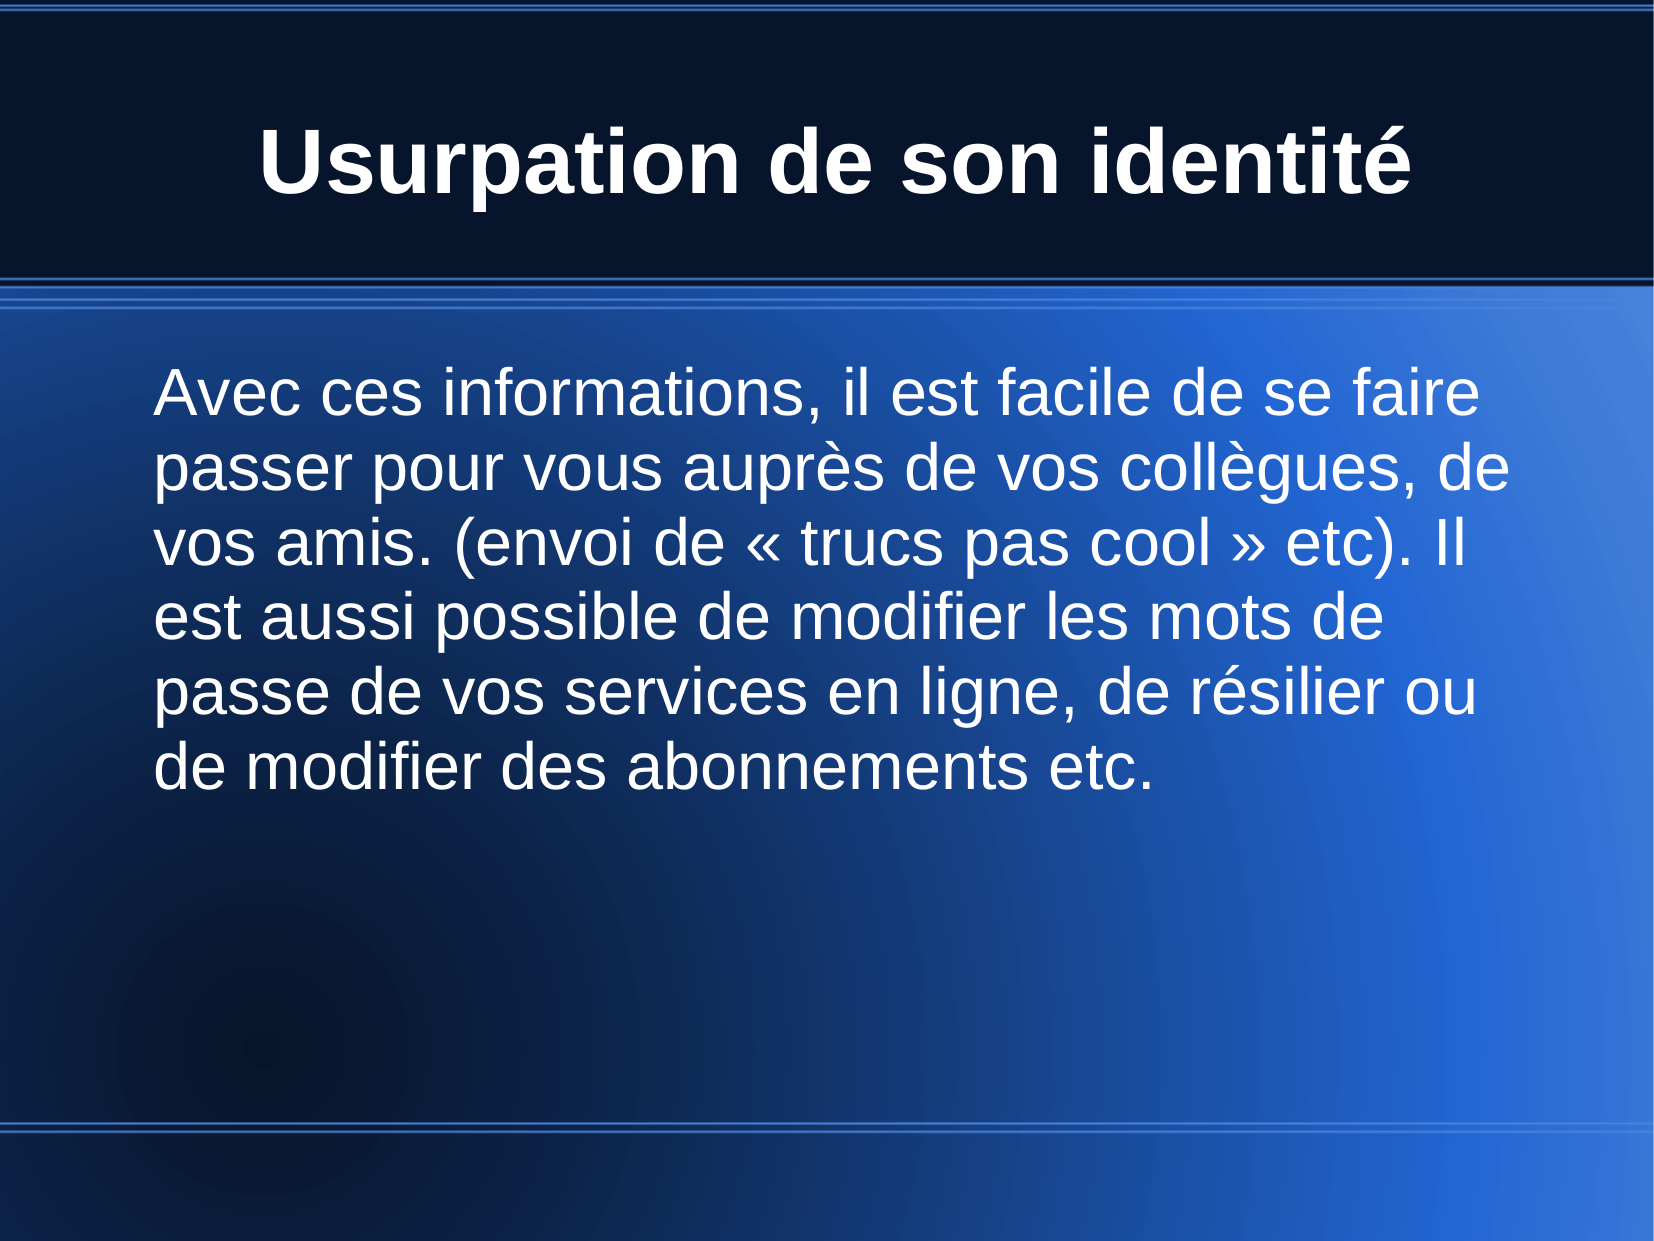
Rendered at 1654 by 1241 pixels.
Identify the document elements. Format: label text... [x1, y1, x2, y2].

title Usurpation de son identité [76, 58, 1565, 266]
picture [0, 0, 1654, 1241]
list Avec ces informations, il est facile de se faire passer pour vous auprès de vos collègues, de vos amis. (envoi de « trucs pas cool » etc). Il est aussi possible de modifier les mots de passe de vos services en ligne, de résilier ou de modifier des abonnements etc. [82, 355, 1571, 1174]
